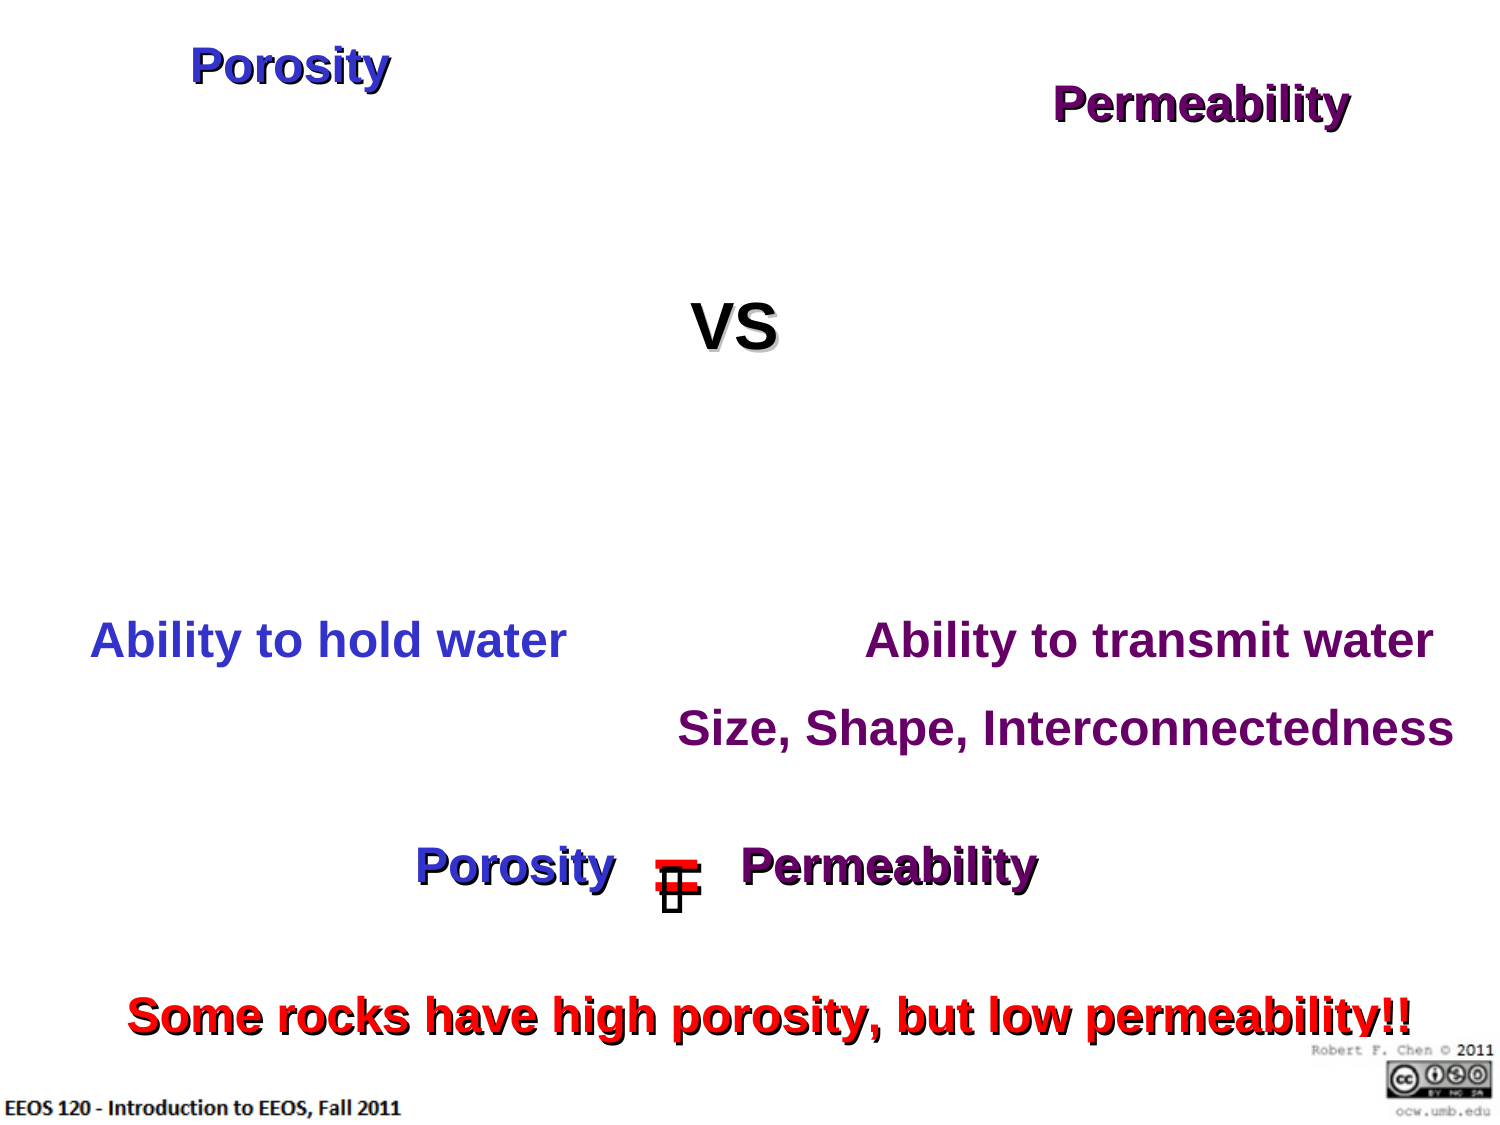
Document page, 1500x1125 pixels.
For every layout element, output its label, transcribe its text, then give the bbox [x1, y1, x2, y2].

text_box Ability to hold water [74, 599, 583, 676]
text_box Ability to transmit water [849, 599, 1450, 676]
text_box VS [675, 274, 794, 371]
text_box Porosity [400, 824, 630, 901]
text_box  [646, 837, 701, 933]
text_box Permeability [1037, 62, 1365, 138]
picture [1304, 1037, 1500, 1125]
picture [0, 1090, 406, 1125]
text_box Permeability [725, 824, 1053, 901]
text_box Some rocks have high porosity, but low permeability!! [111, 974, 1429, 1051]
text_box Porosity [175, 24, 405, 101]
text_box = [637, 812, 716, 928]
text_box Size, Shape, Interconnectedness [662, 687, 1471, 763]
